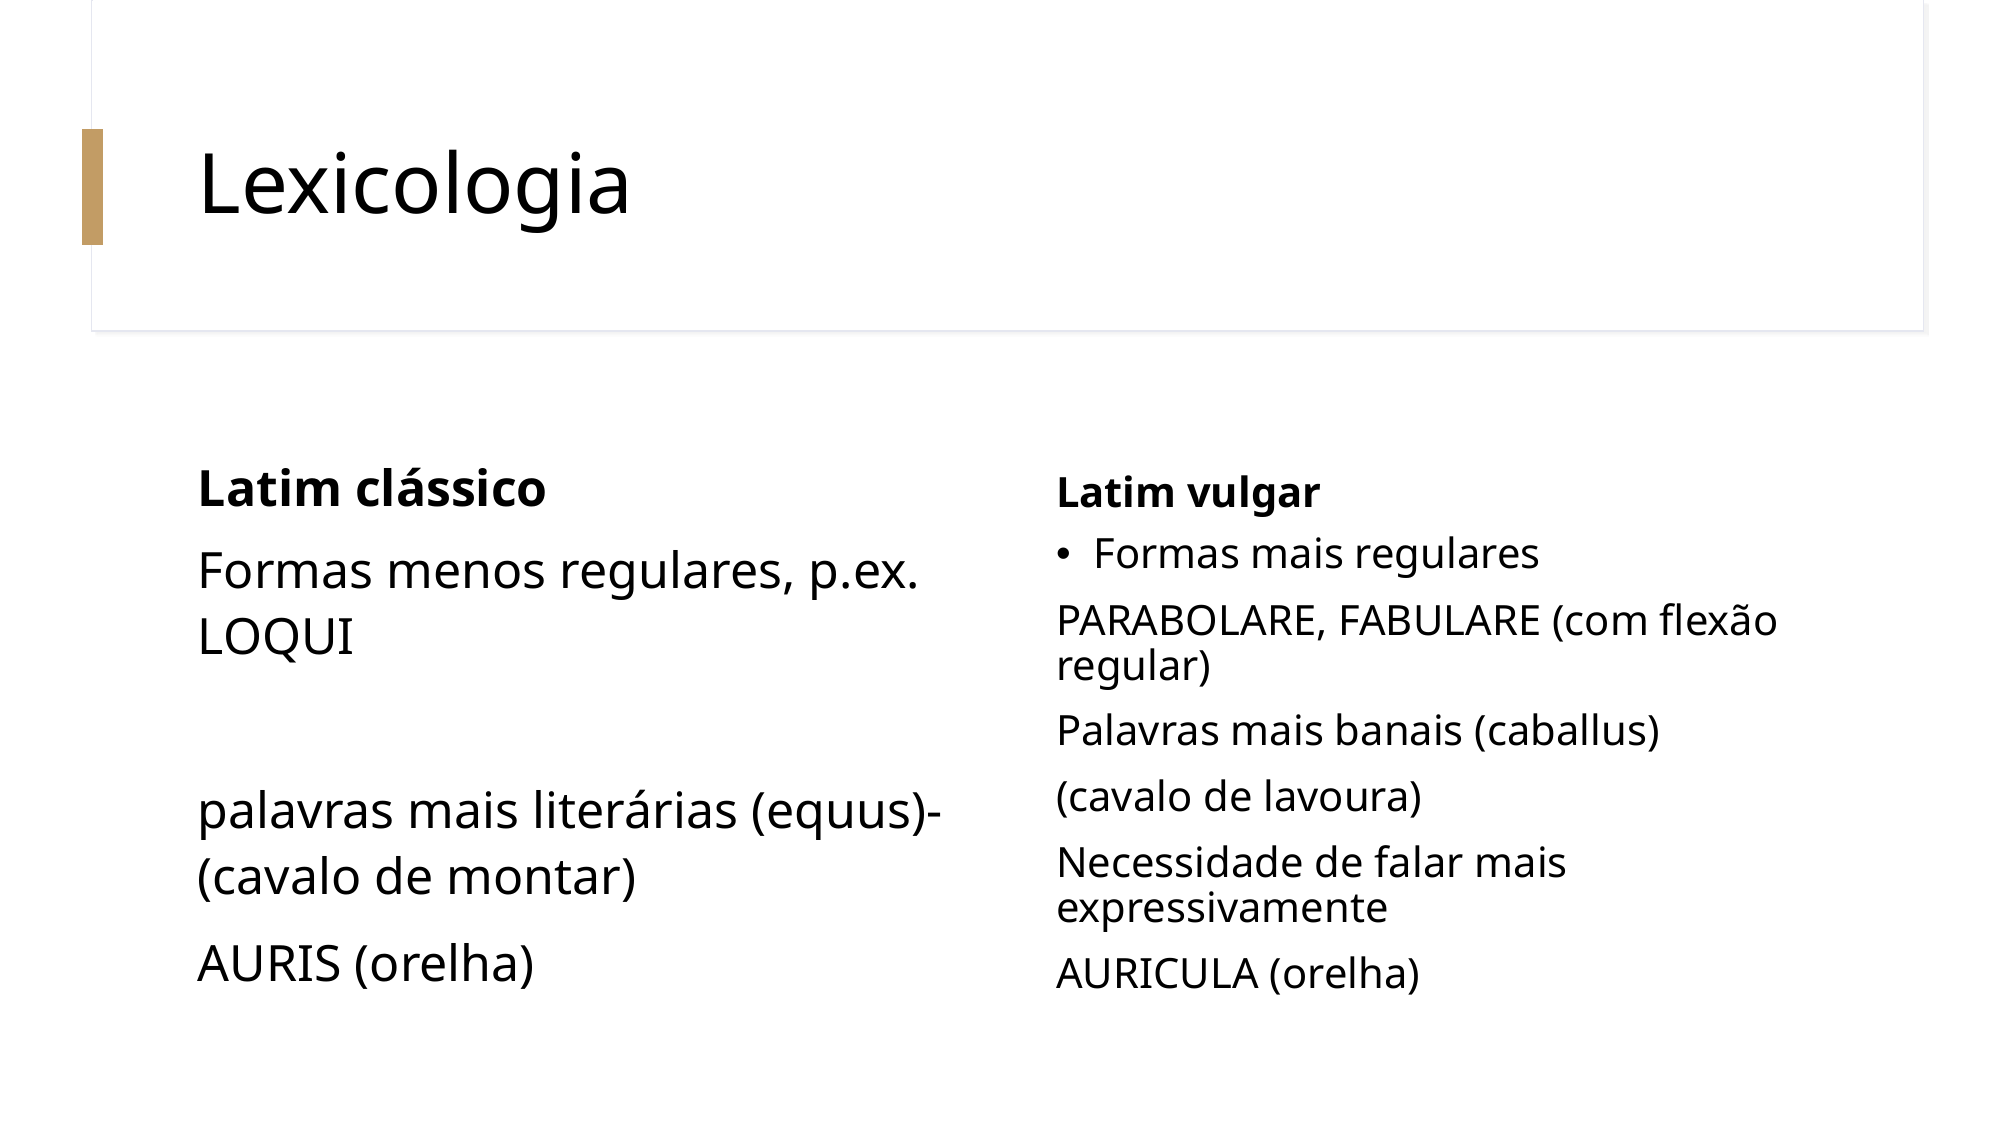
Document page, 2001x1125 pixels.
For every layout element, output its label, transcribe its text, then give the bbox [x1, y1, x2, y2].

list Latim clássico [183, 389, 994, 525]
title Lexicologia [183, 90, 1852, 284]
list Formas menos regulares, p.ex. LOQUI palavras mais literárias (equus)- (cavalo de montar) AURIS (orelha) [183, 525, 994, 1013]
list Formas mais regulares PARABOLARE, FABULARE (com flexão regular) Palavras mais banais (caballus) (cavalo de lavoura) Necessidade de falar mais expressivamente AURICULA (orelha) [1041, 525, 1852, 1013]
list Latim vulgar [1041, 389, 1852, 525]
